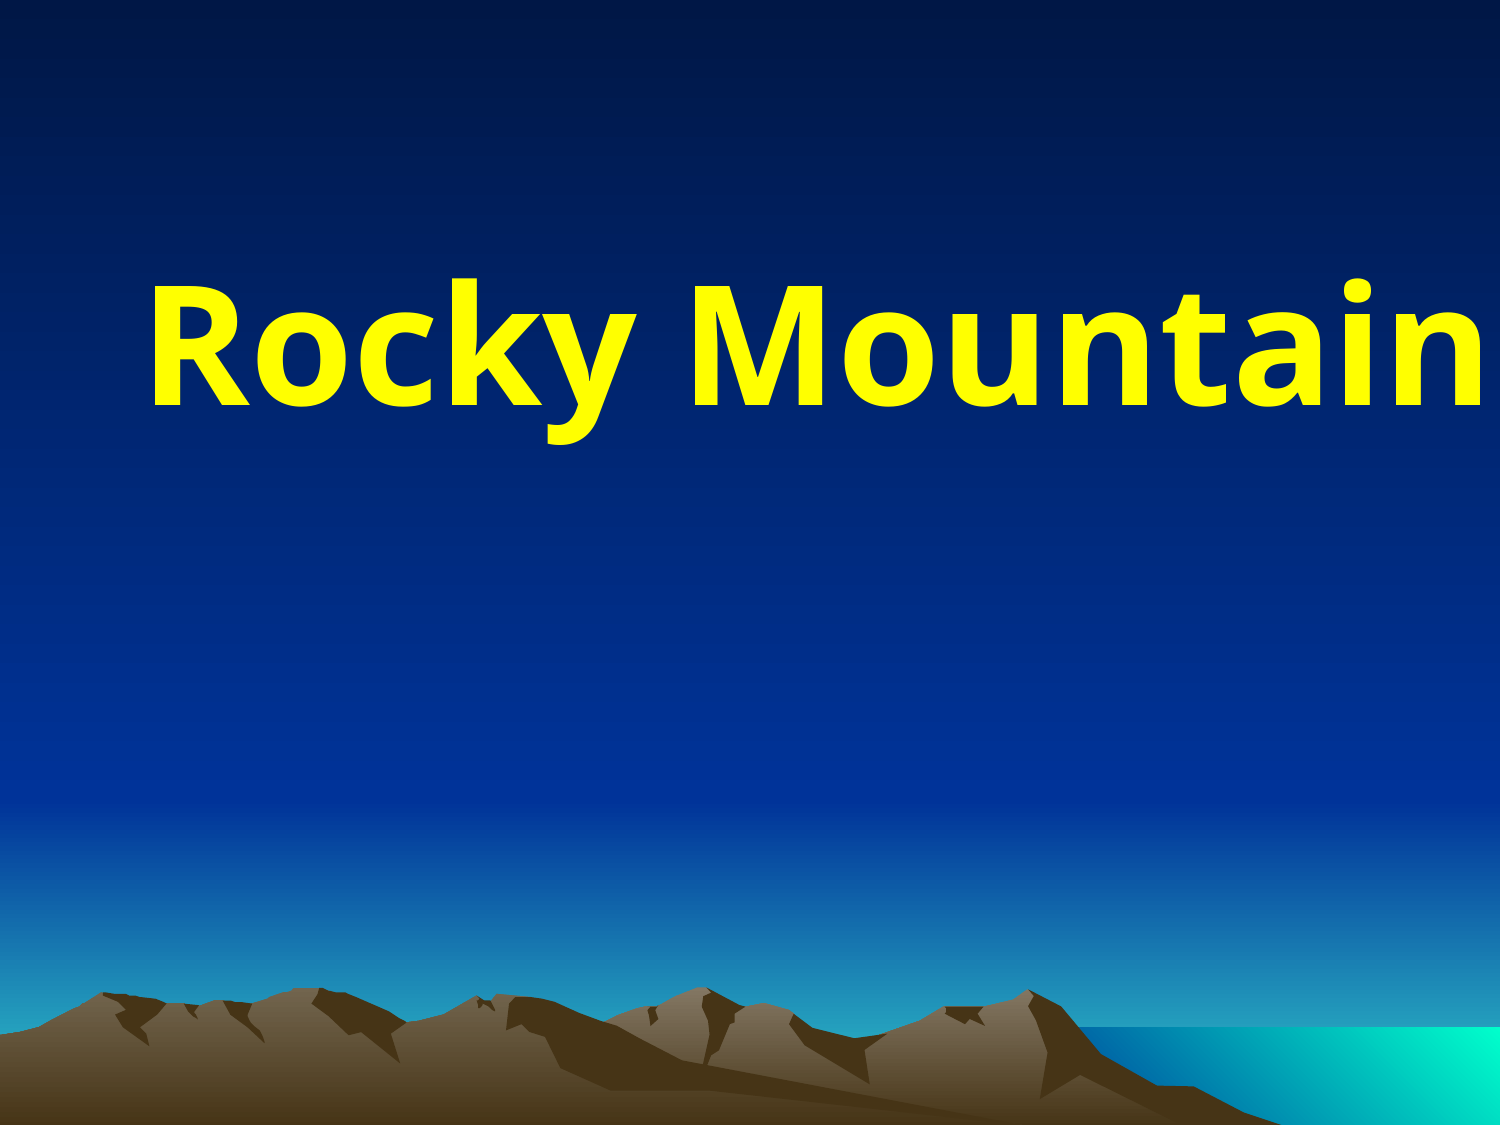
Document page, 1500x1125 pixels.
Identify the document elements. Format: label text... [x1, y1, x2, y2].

text_box Rocky Mountain NP [125, 231, 1375, 758]
